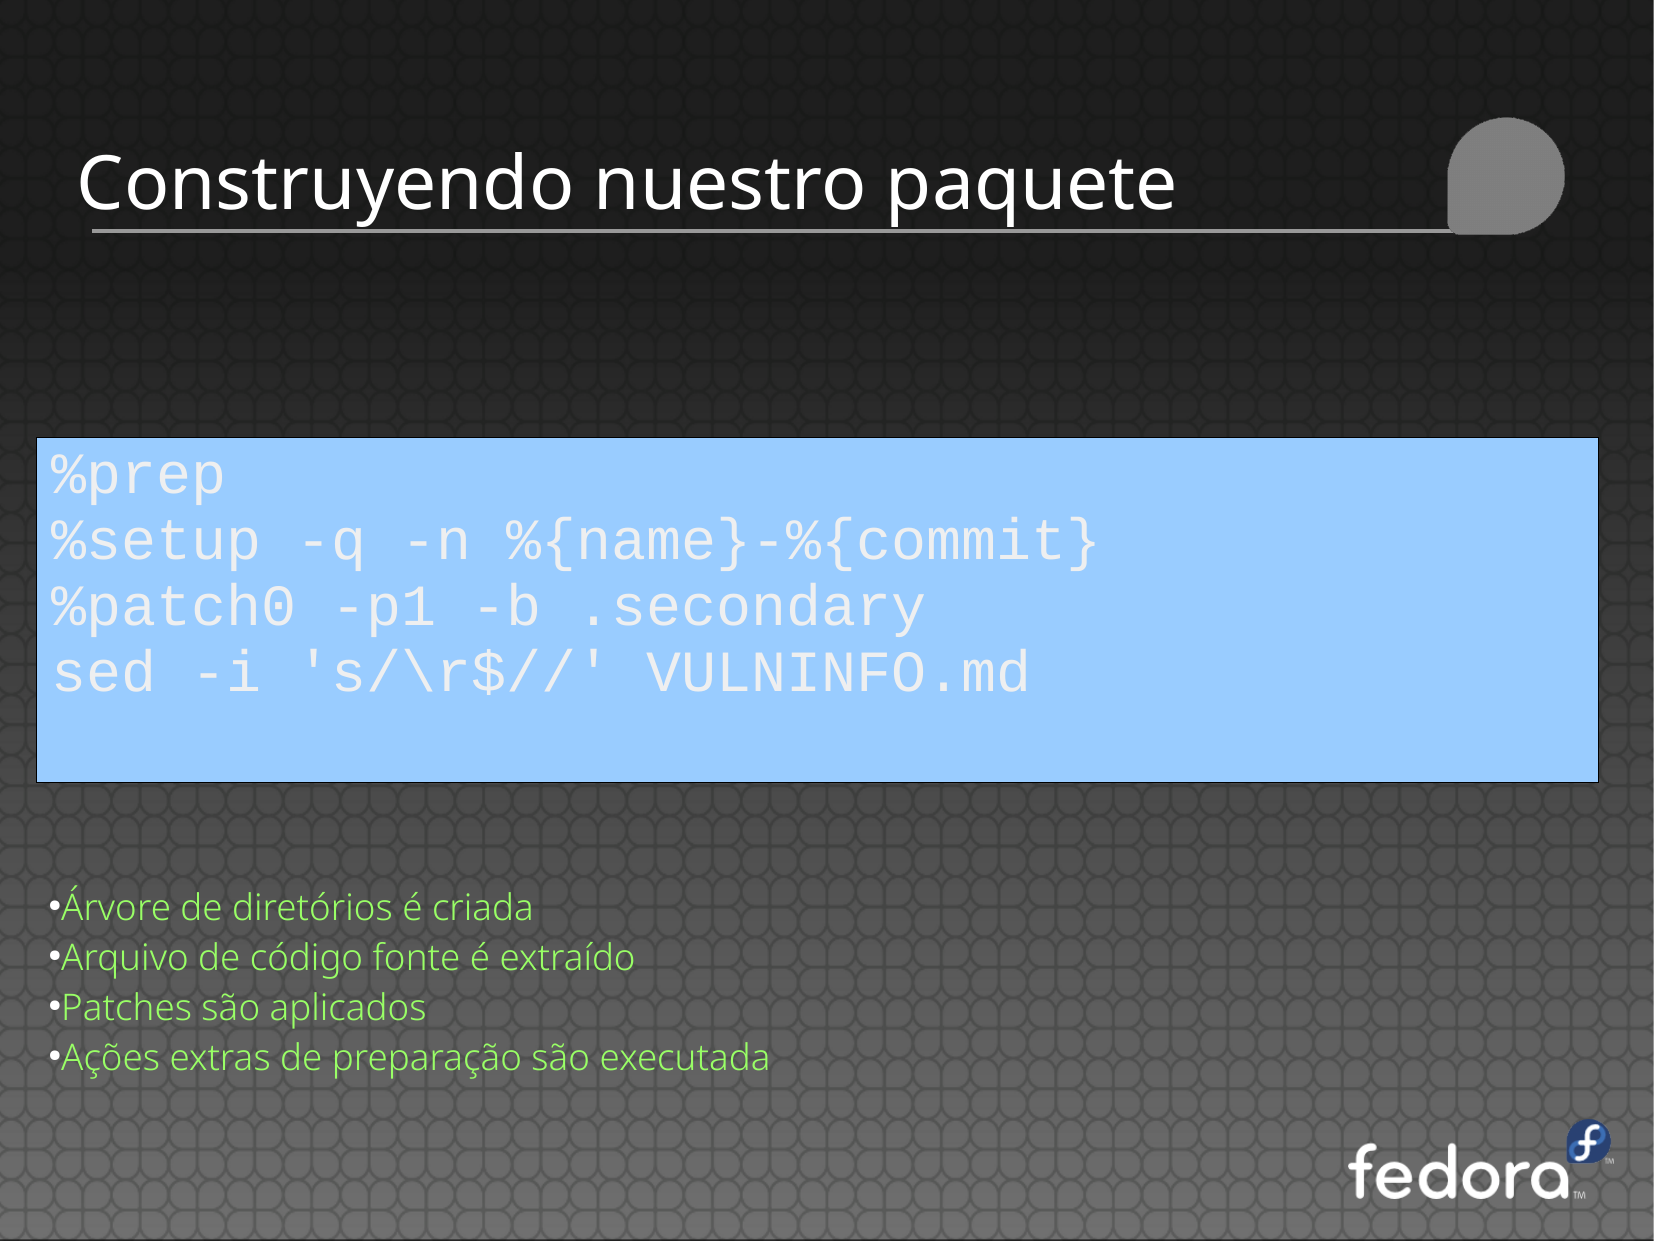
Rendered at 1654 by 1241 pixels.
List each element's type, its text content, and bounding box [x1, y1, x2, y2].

text_box %prep %setup -q -n %{name}-%{commit} %patch0 -p1 -b .secondary sed -i 's/\r$//' VULNINFO.md [36, 437, 1599, 783]
picture [0, 0, 1654, 1241]
title Construyendo nuestro paquete [76, 112, 1566, 249]
text_box Árvore de diretórios é criada Arquivo de código fonte é extraído Patches são aplicados Ações extras de preparação são executada [33, 823, 1139, 1241]
